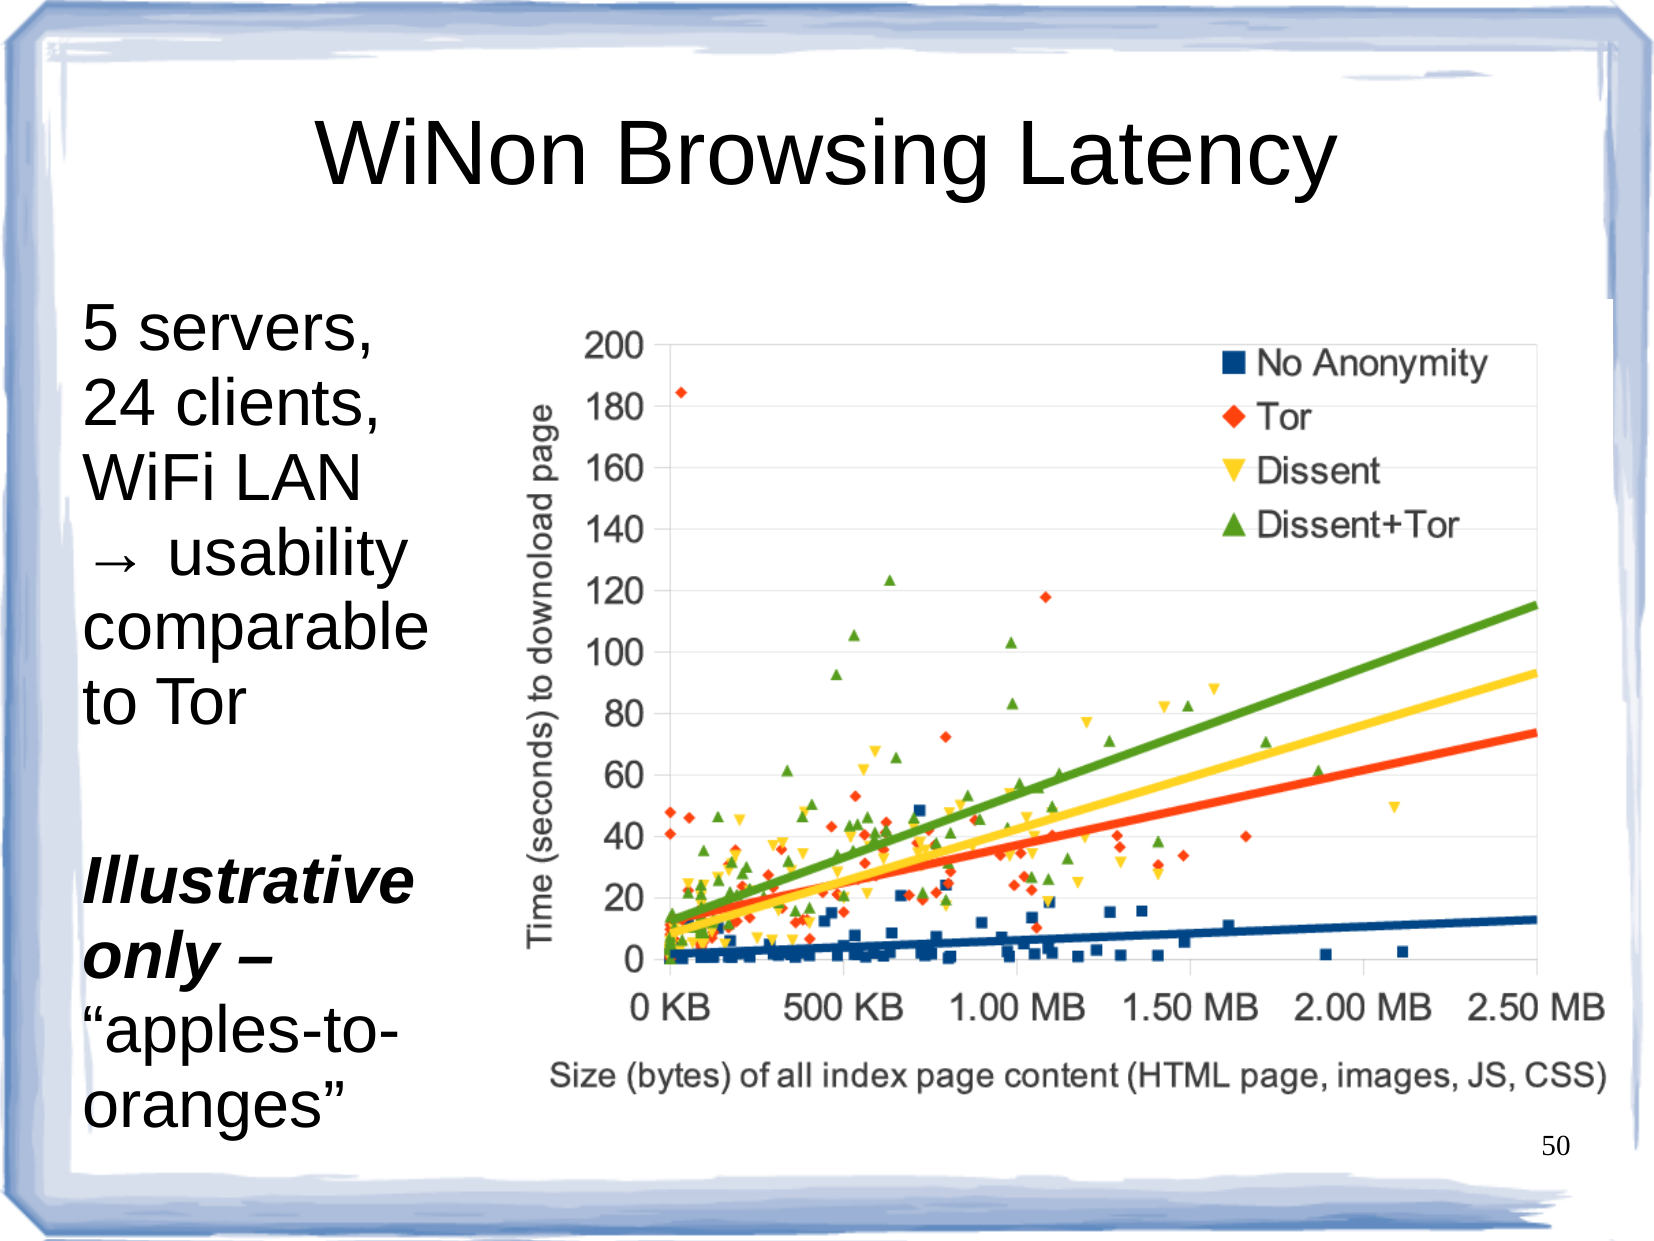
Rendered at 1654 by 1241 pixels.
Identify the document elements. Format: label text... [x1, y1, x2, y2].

title WiNon Browsing Latency [82, 49, 1571, 257]
list 5 servers, 24 clients, WiFi LAN → usability comparable to Tor Illustrative only – “apples-to- oranges” [82, 290, 1571, 1140]
picture [0, 0, 1654, 1241]
